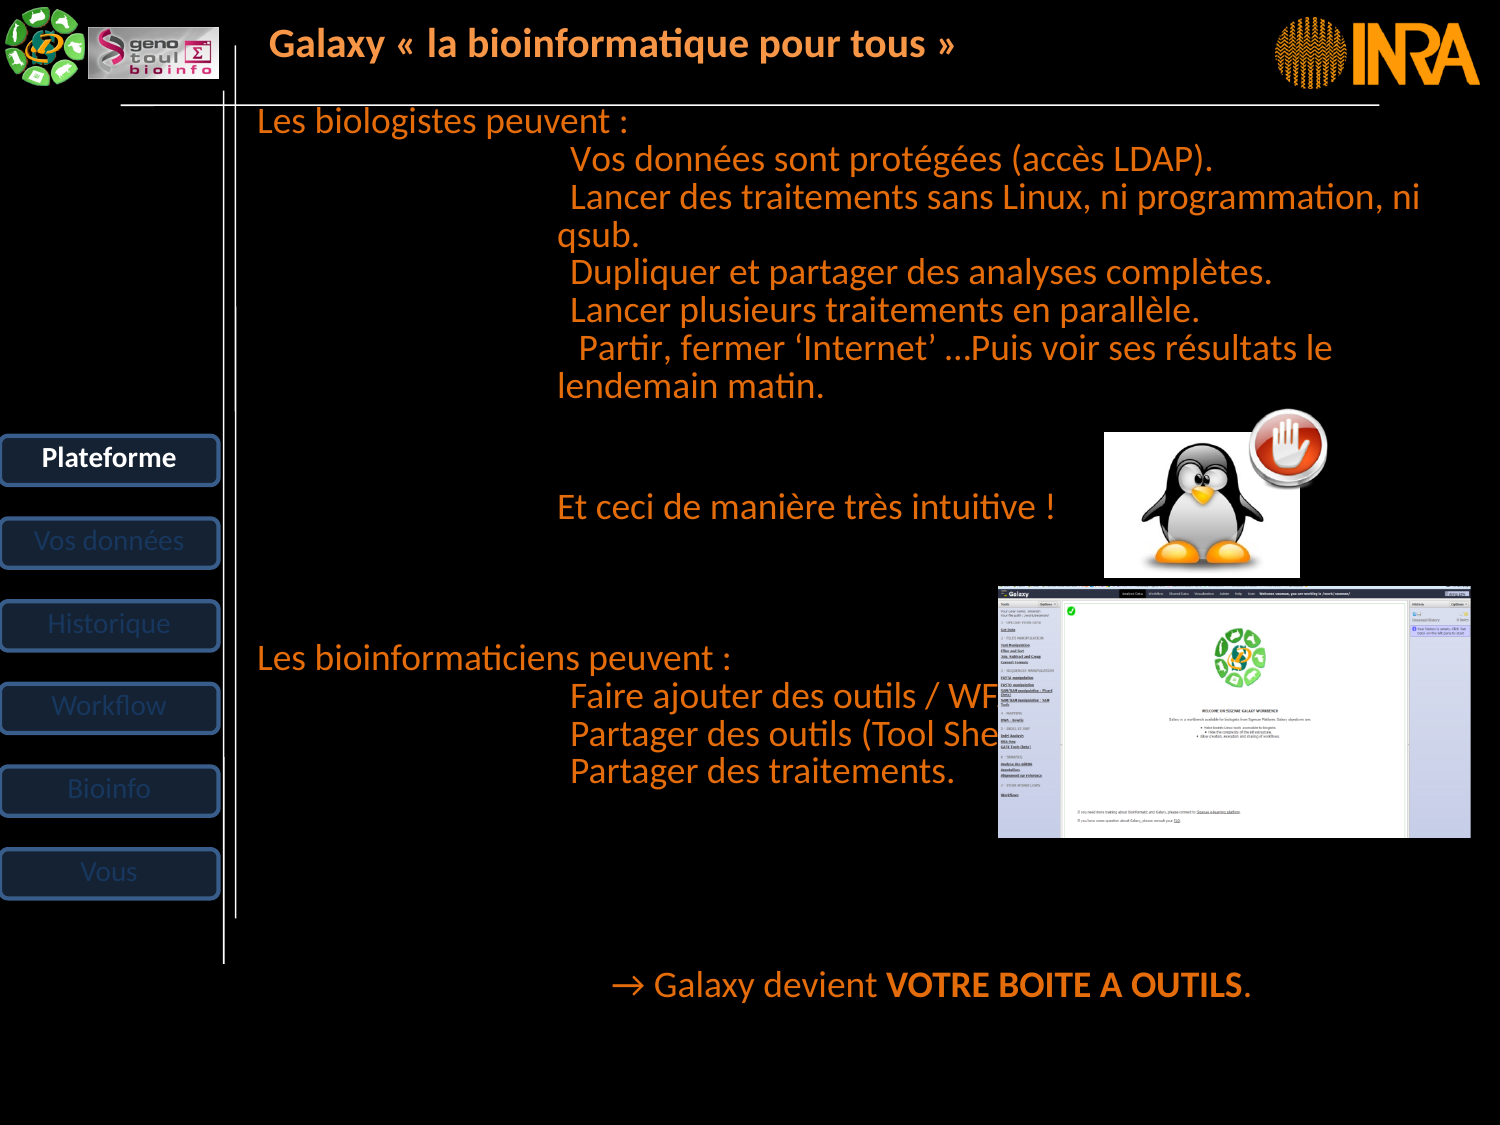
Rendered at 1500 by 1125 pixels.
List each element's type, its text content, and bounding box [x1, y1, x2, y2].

text_box → Galaxy devient VOTRE BOITE A OUTILS. [596, 952, 1268, 1012]
text_box Vous [0, 849, 219, 899]
text_box Galaxy « la bioinformatique pour tous » [253, 19, 1270, 85]
text_box Bioinfo [0, 766, 219, 816]
text_box Les biologistes peuvent : Vos données sont protégées (accès LDAP). Lancer des traitements sans Linux, ni programmation, ni qsub. Dupliquer et partager des analyses complètes. Lancer plusieurs traitements en parallèle. Partir, fermer ‘Internet’ …Puis voir ses résultats le lendemain matin. Et ceci de manière très intuitive ! Les bioinformaticiens peuvent : Faire ajouter des outils / WF. Partager des outils (Tool Shed). Partager des traitements. [242, 98, 1500, 914]
picture [998, 586, 1471, 838]
text_box Workflow [0, 683, 219, 734]
text_box Plateforme [0, 435, 219, 486]
picture [1104, 408, 1329, 578]
text_box Historique [0, 601, 219, 651]
text_box Vos données [0, 518, 219, 568]
